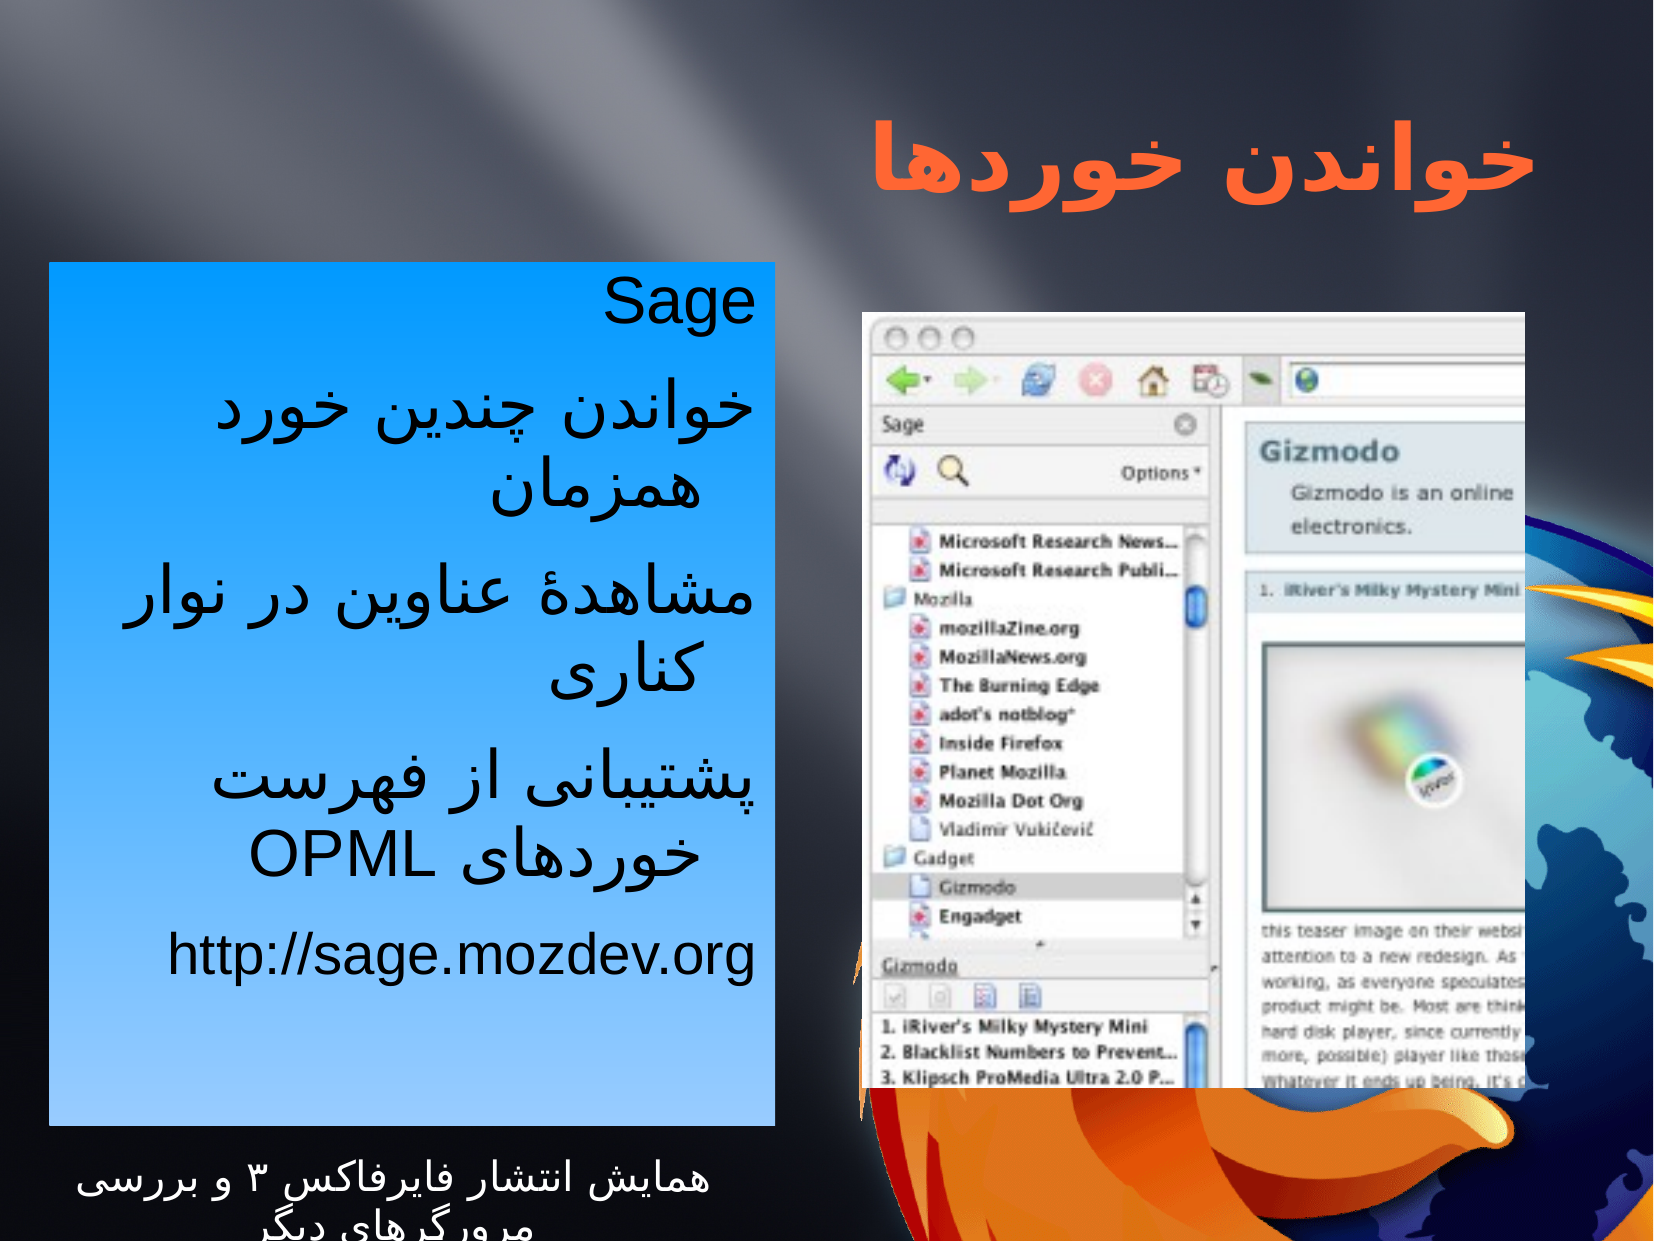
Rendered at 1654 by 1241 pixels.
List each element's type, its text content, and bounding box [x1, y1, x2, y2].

list Sage خواندن چندین خورد همزمان مشاهدهٔ عناوین در نوار کناری پشتیبانی از فهرست خوردهای OPML http://sage.mozdev.org [49, 262, 776, 1126]
title خواندن خوردها [149, 55, 1575, 263]
picture [0, 0, 1654, 1241]
picture [521, 1231, 528, 1237]
